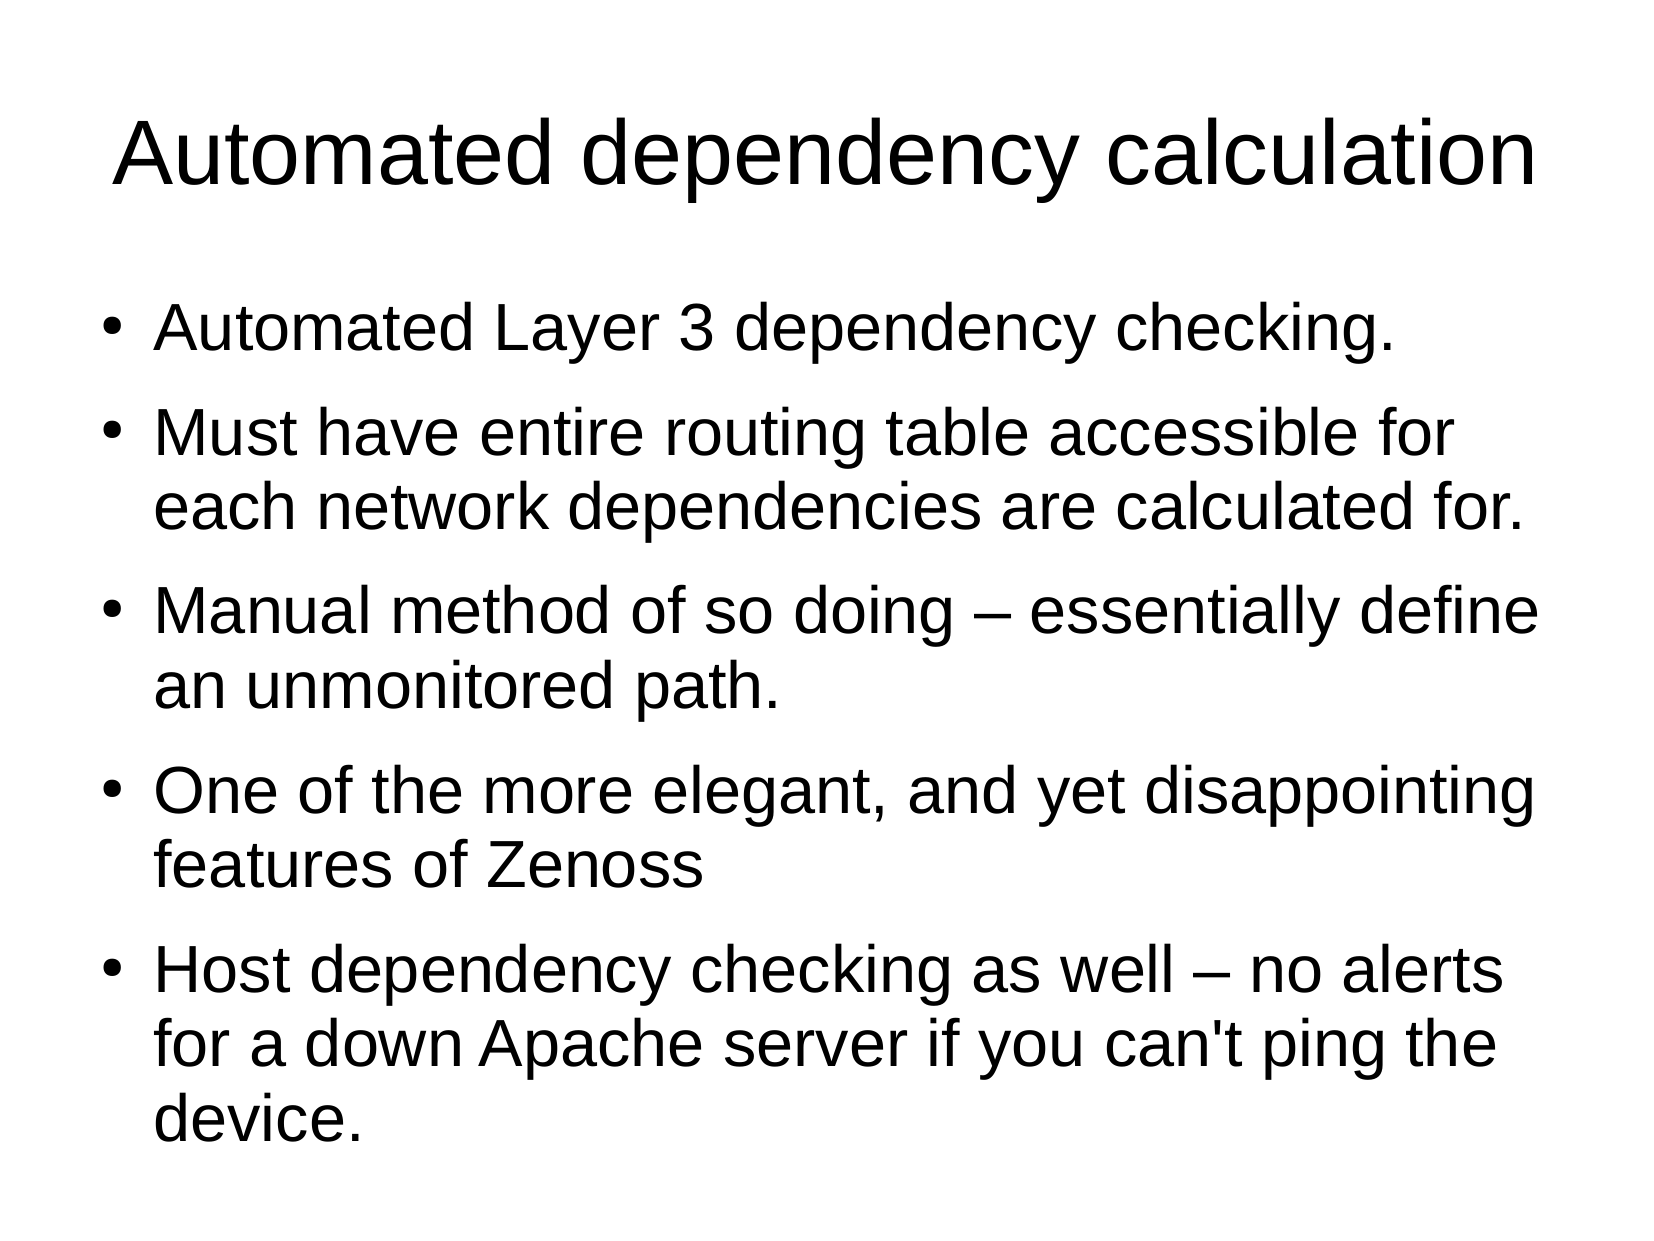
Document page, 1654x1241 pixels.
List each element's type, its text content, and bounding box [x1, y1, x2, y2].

list Automated Layer 3 dependency checking. Must have entire routing table accessible for each network dependencies are calculated for. Manual method of so doing – essentially define an unmonitored path. One of the more elegant, and yet disappointing features of Zenoss Host dependency checking as well – no alerts for a down Apache server if you can't ping the device. [82, 290, 1571, 1157]
title Automated dependency calculation [82, 49, 1571, 257]
